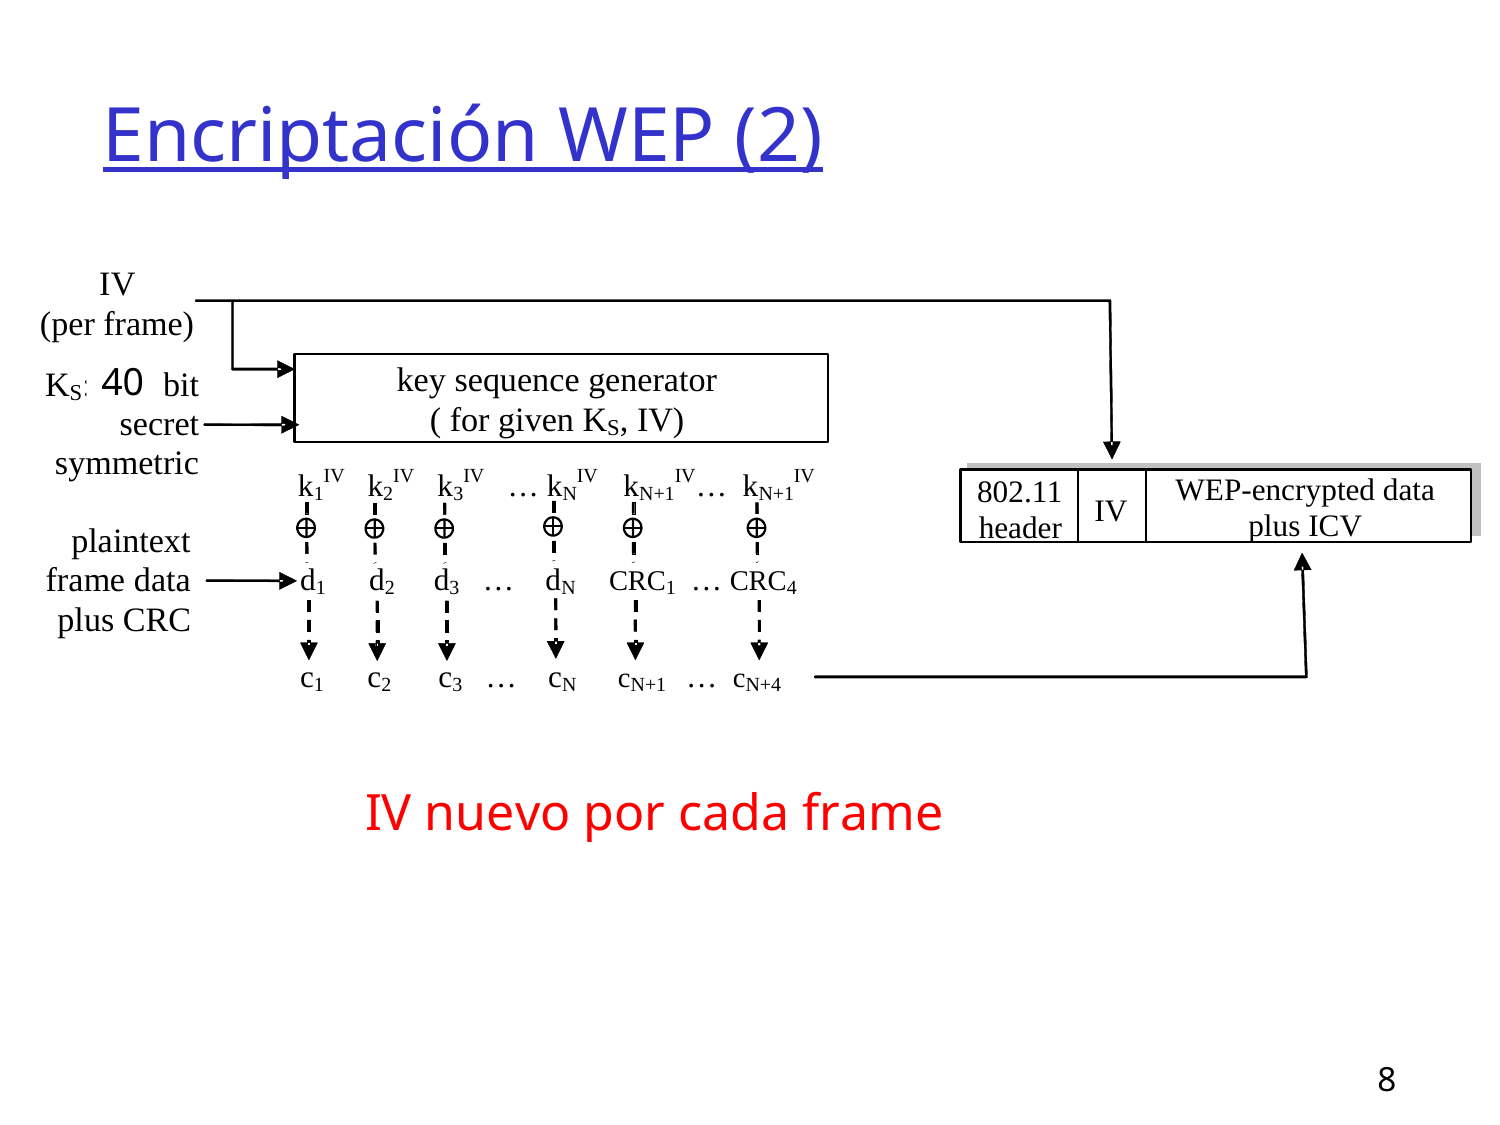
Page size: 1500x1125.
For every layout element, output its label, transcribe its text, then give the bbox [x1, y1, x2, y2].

text_box 40 [86, 350, 164, 411]
title Encriptación WEP (2) [87, 37, 1363, 206]
text_box IV nuevo por cada frame [350, 772, 959, 848]
text_box [0, 206, 1500, 842]
